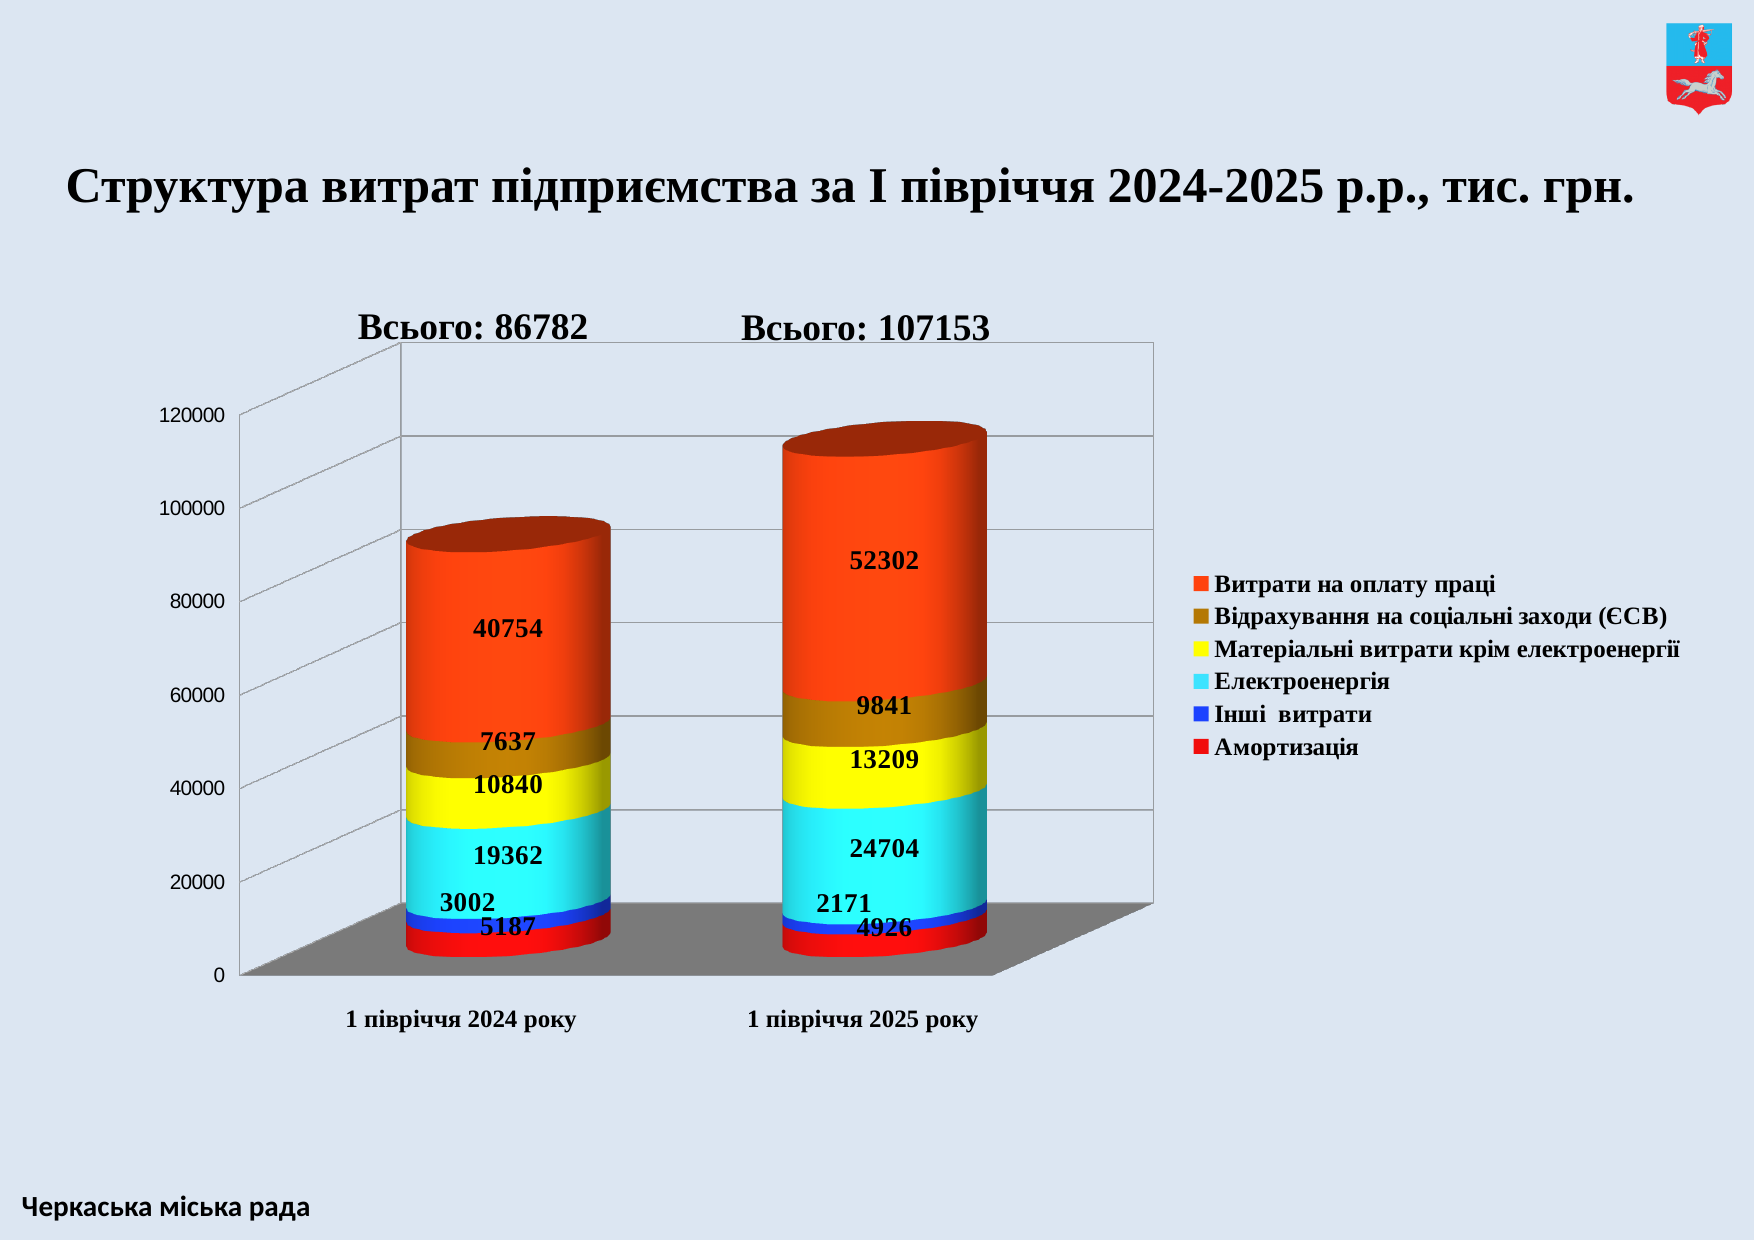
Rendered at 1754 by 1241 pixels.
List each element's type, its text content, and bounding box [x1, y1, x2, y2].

text_box Всього: 86782 [343, 294, 697, 354]
text_box 1 півріччя 2024 року [330, 998, 615, 1046]
text_box Всього: 107153 [726, 296, 1068, 356]
chart [127, 328, 1701, 1002]
picture [1663, 20, 1734, 117]
text_box Структура витрат підприємства за I півріччя 2024-2025 р.р., тис. грн. [47, 145, 1654, 220]
text_box Черкаська міська рада [7, 1180, 380, 1230]
text_box 1 півріччя 2025 року [732, 998, 1016, 1046]
